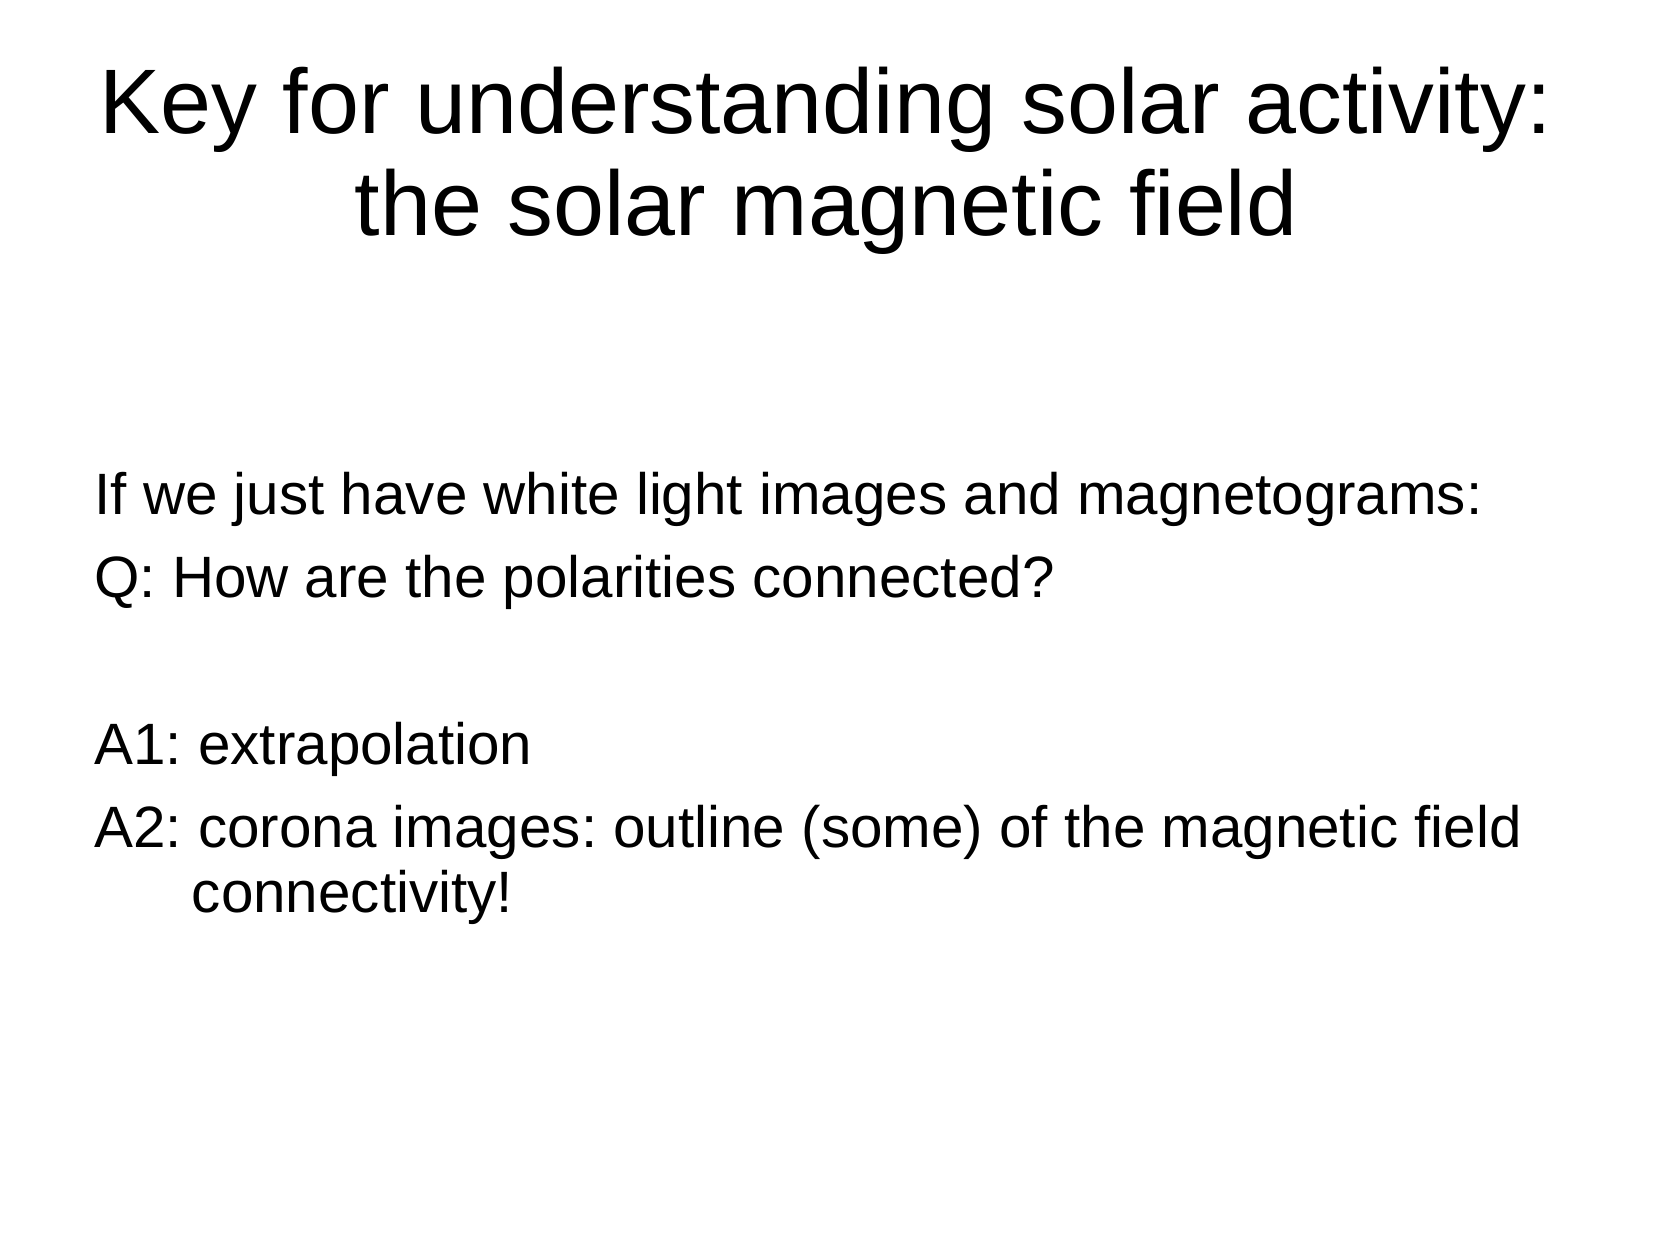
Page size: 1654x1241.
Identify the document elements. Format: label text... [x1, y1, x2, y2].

title Key for understanding solar activity: the solar magnetic field [82, 49, 1571, 257]
list If we just have white light images and magnetograms: Q: How are the polarities connected? A1: extrapolation A2: corona images: outline (some) of the magnetic field connectivity! [23, 377, 1583, 1146]
